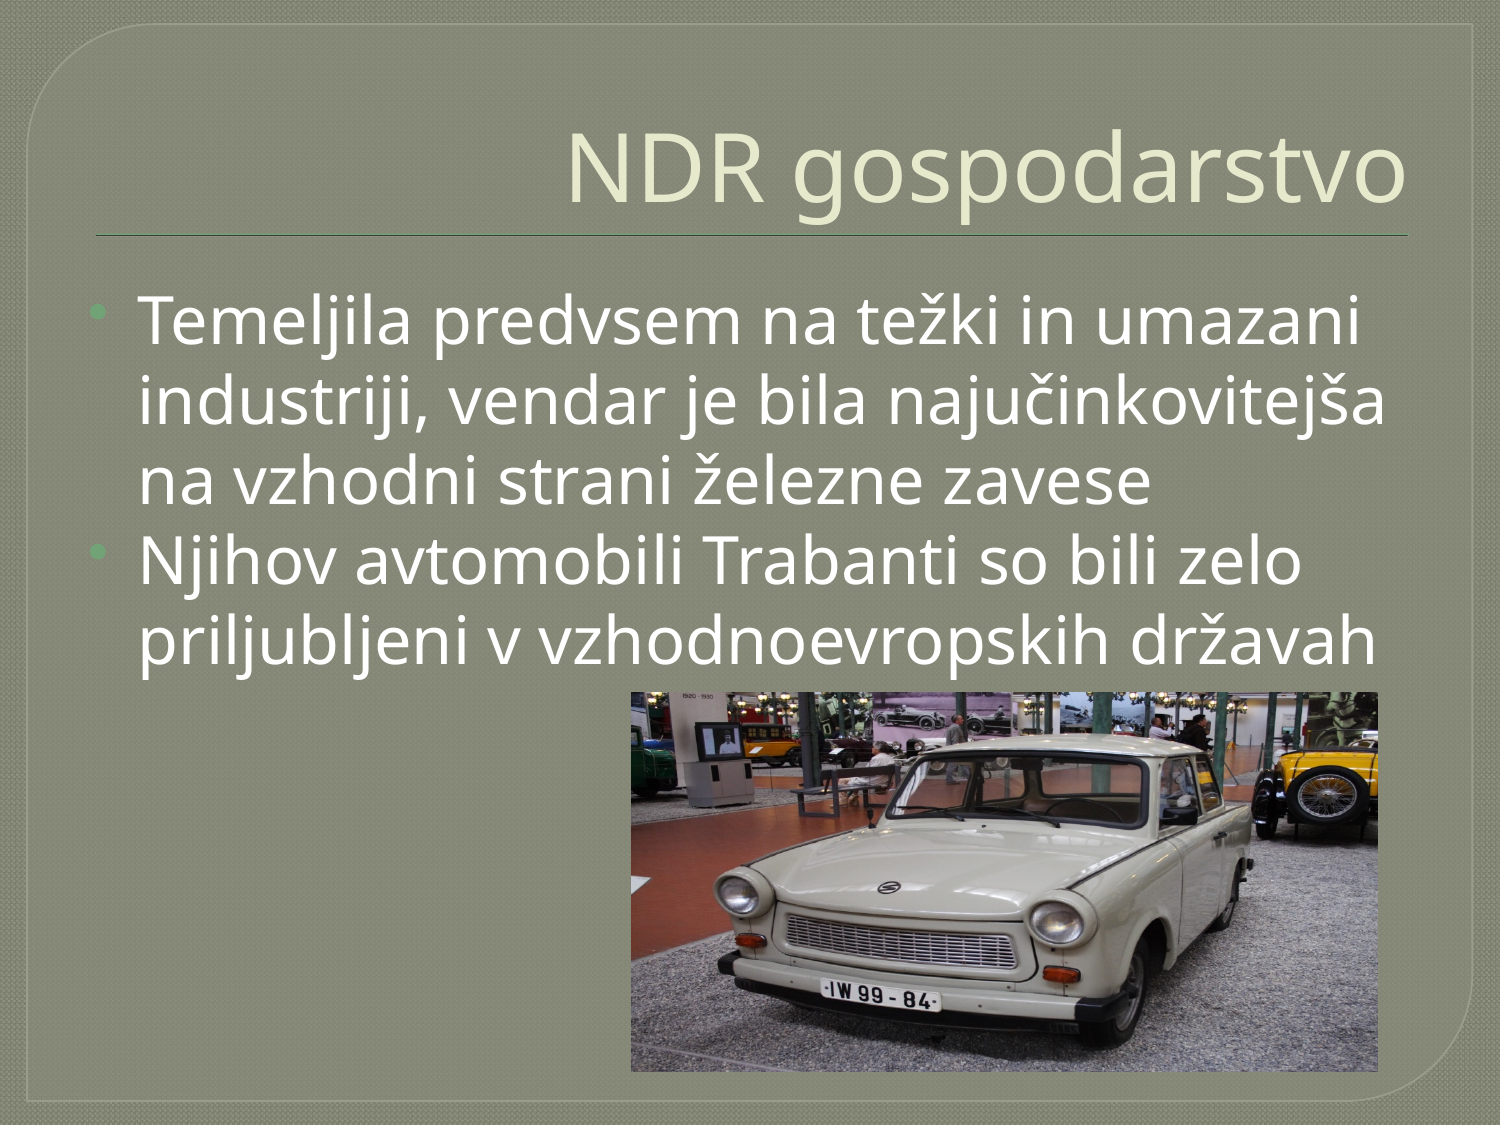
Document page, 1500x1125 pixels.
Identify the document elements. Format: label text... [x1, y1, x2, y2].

picture [0, 0, 1500, 1125]
title NDR gospodarstvo [75, 41, 1425, 230]
list Temeljila predvsem na težki in umazani industriji, vendar je bila najučinkovitejša na vzhodni strani železne zavese Njihov avtomobili Trabanti so bili zelo priljubljeni v vzhodnoevropskih državah [75, 270, 1425, 1013]
